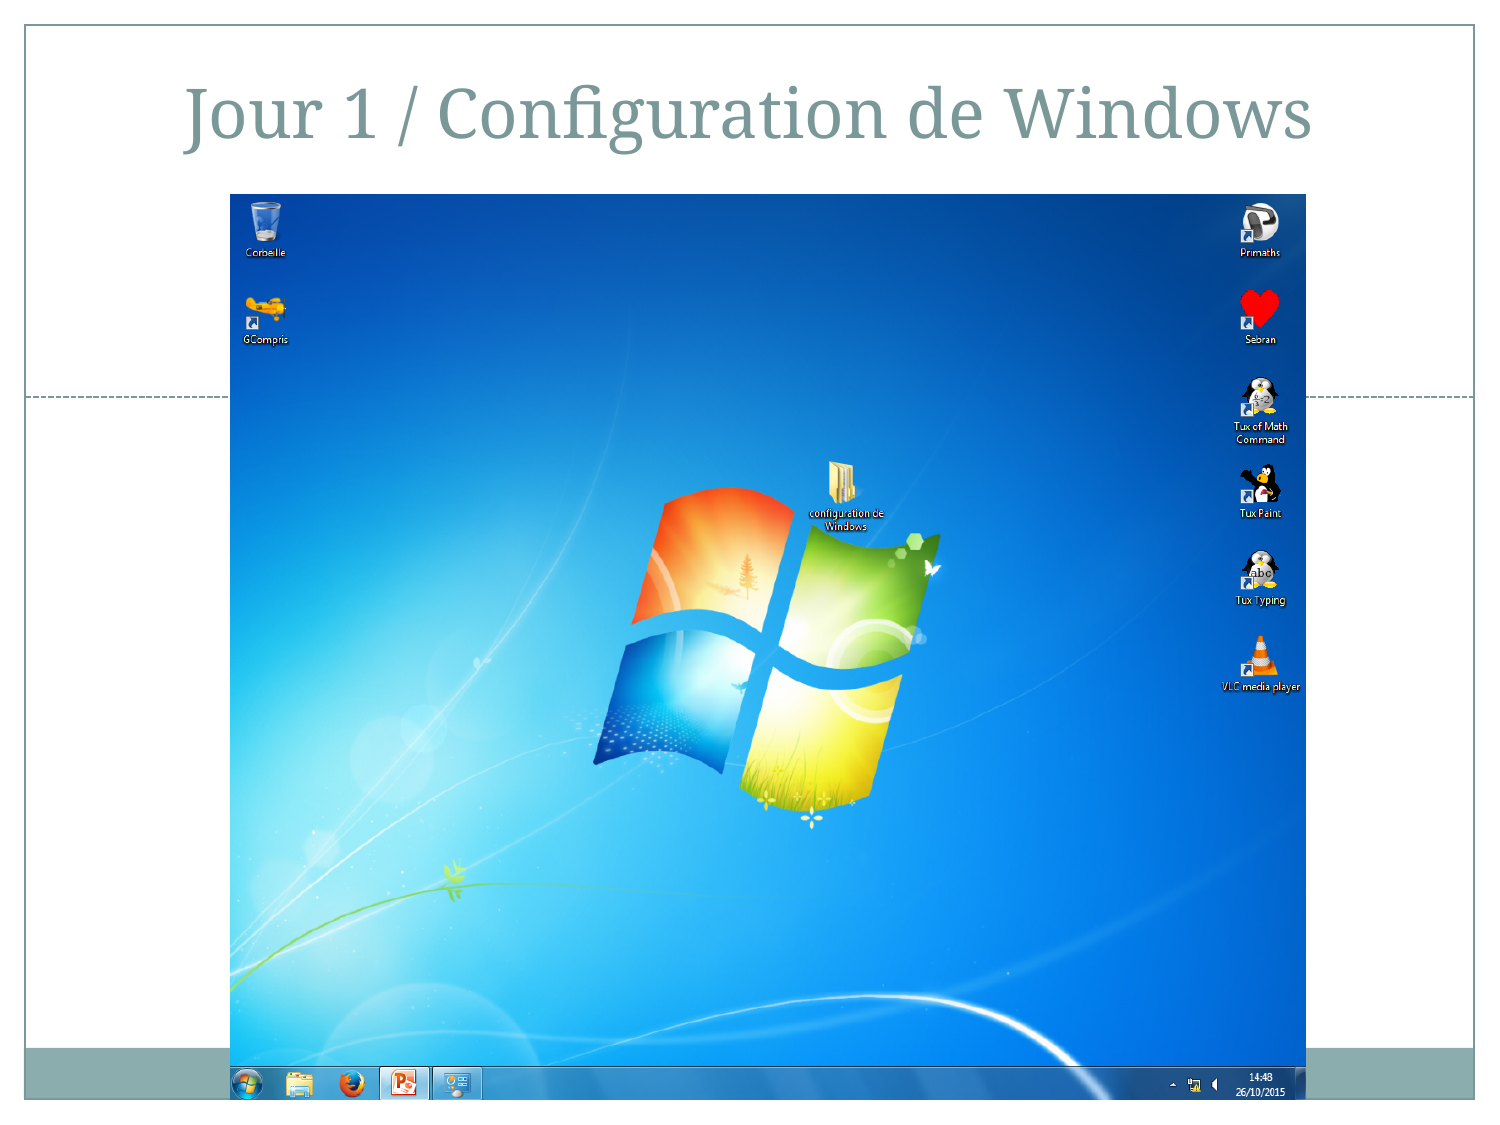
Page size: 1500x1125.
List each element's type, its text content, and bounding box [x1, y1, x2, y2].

title Jour 1 / Configuration de Windows [112, 54, 1388, 296]
picture [230, 194, 1306, 1100]
